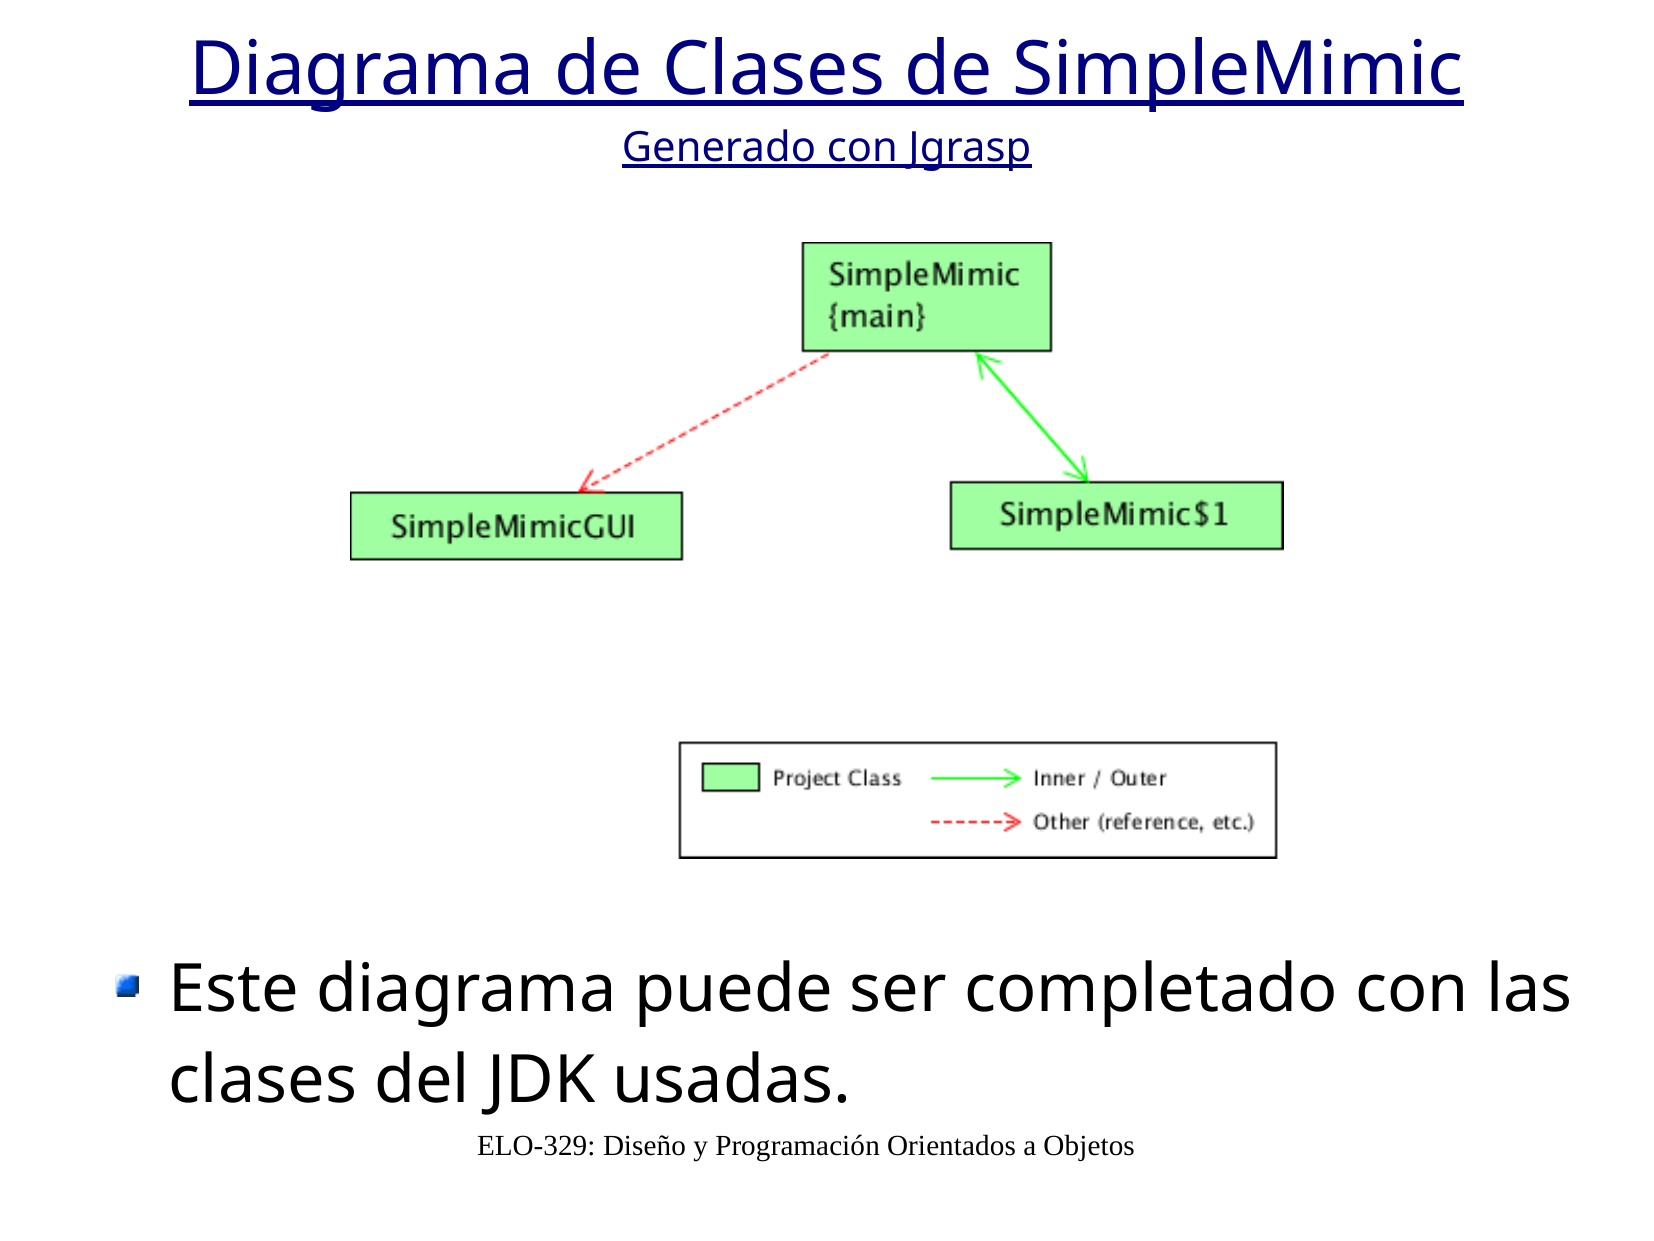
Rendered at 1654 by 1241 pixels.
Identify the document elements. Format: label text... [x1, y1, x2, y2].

picture [350, 242, 1284, 859]
title Diagrama de Clases de SimpleMimic Generado con Jgrasp [82, 29, 1571, 159]
list Este diagrama puede ser completado con las clases del JDK usadas. [98, 940, 1587, 1147]
